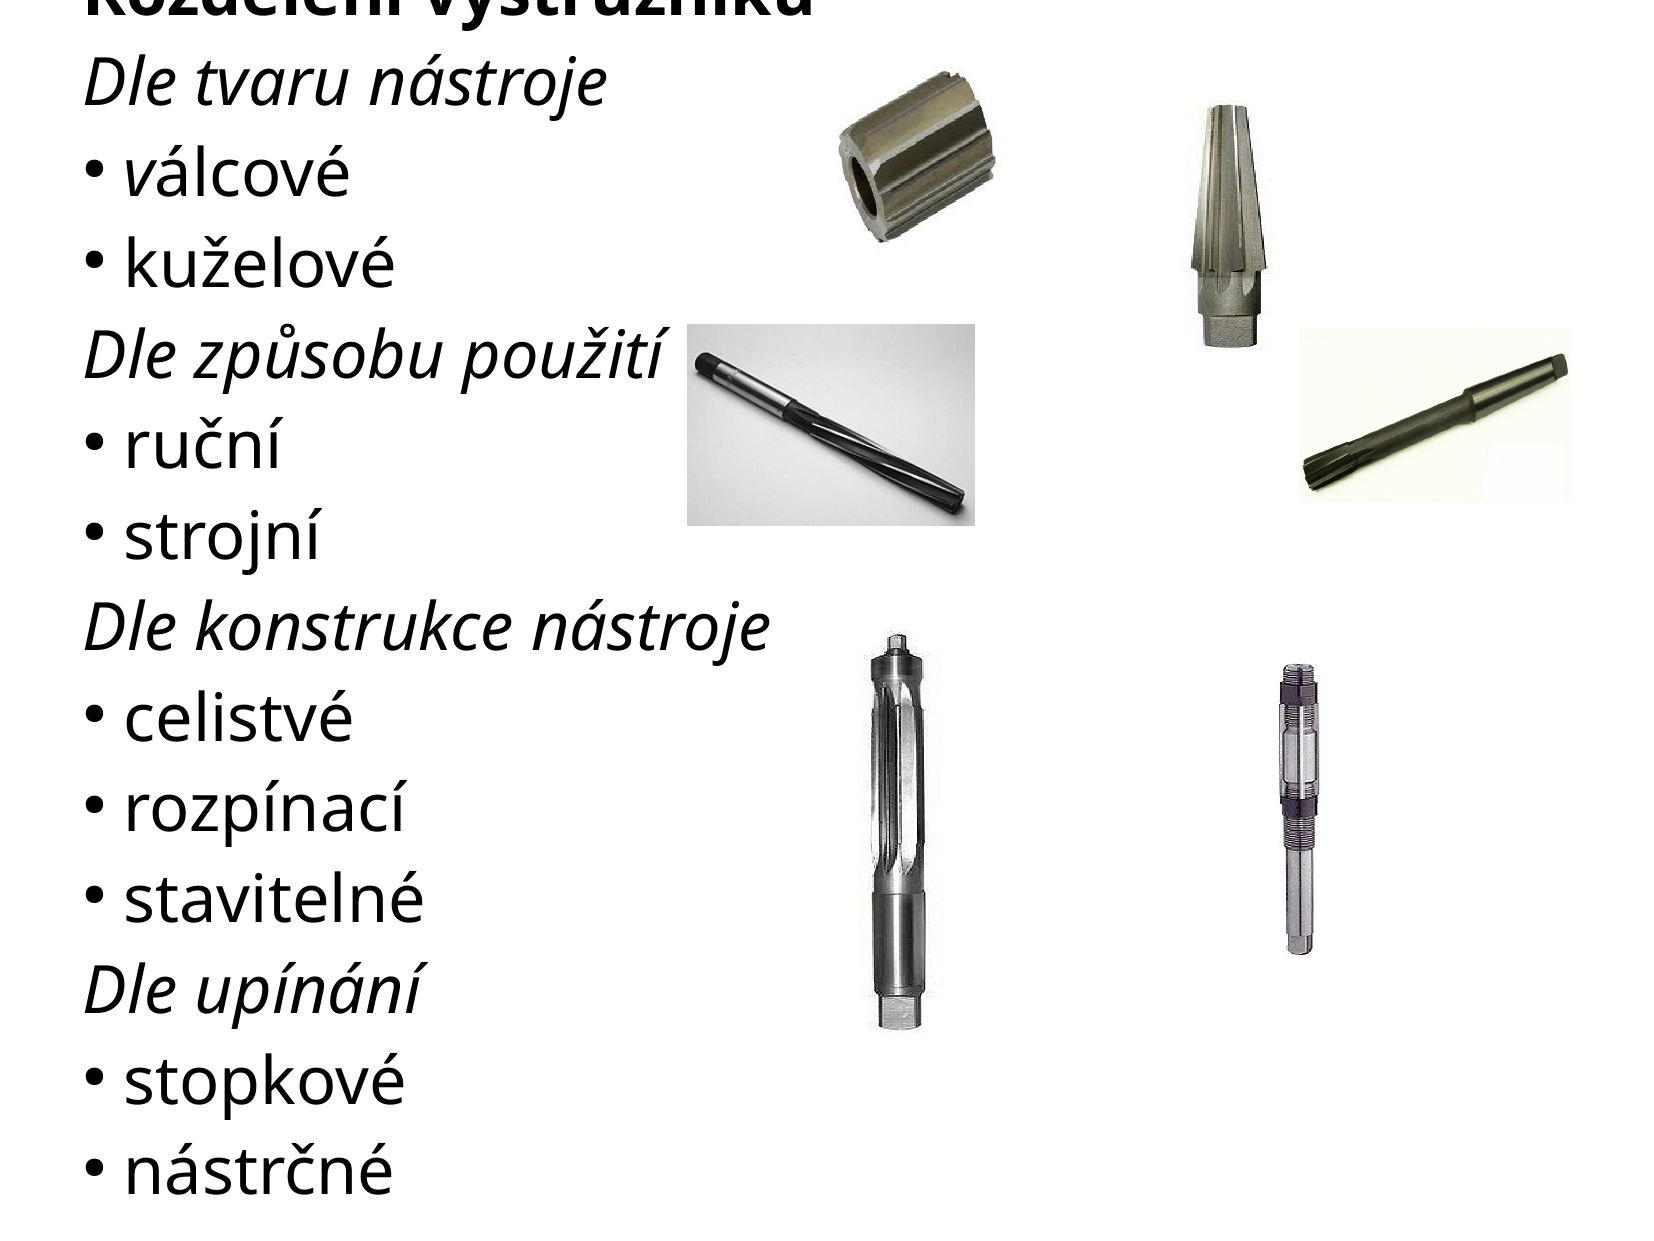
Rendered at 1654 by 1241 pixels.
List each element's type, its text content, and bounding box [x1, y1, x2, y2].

picture [797, 29, 1034, 282]
picture [1122, 100, 1570, 502]
picture [1210, 649, 1388, 975]
picture [687, 324, 975, 527]
picture [797, 630, 1004, 1034]
subtitle Rozdělení výstružníků Dle tvaru nástroje válcové kuželové Dle způsobu použití ruční strojní Dle konstrukce nástroje celistvé rozpínací stavitelné Dle upínání stopkové nástrčné [82, 36, 1571, 1122]
